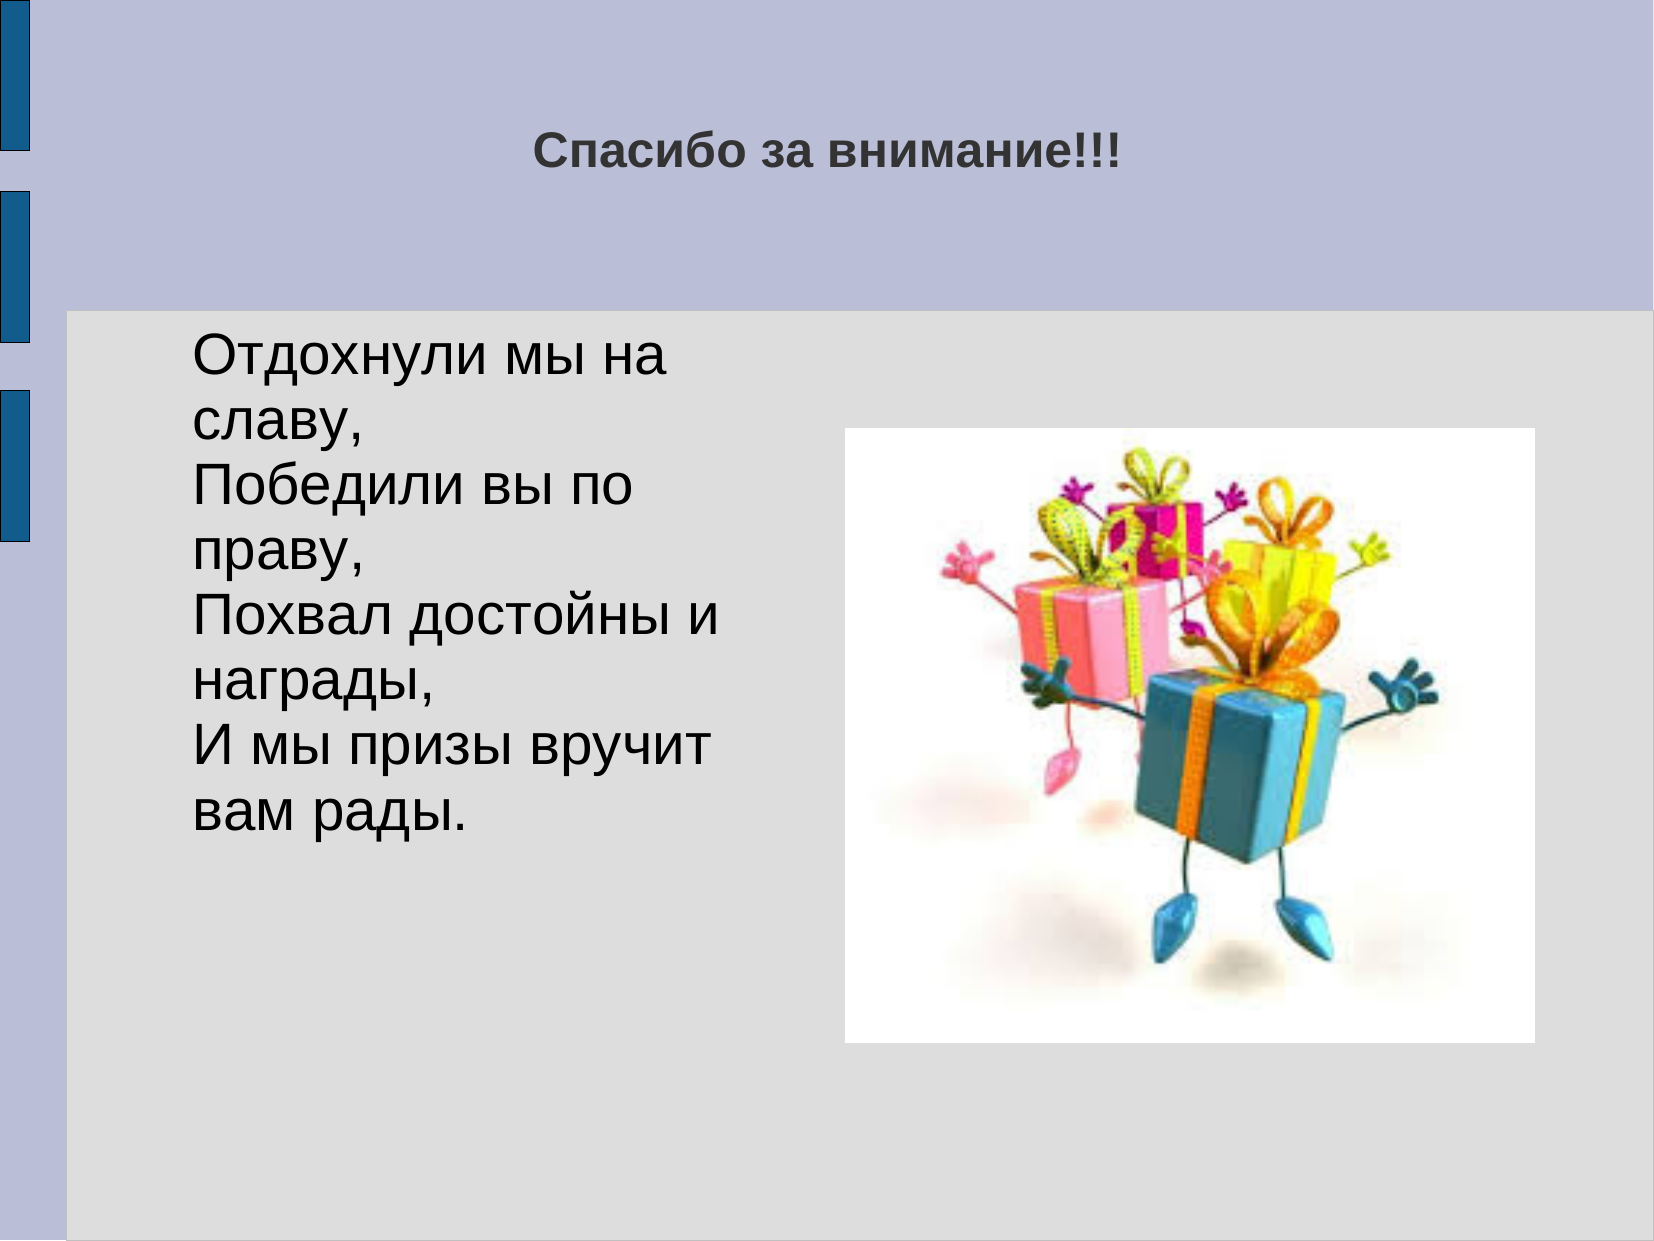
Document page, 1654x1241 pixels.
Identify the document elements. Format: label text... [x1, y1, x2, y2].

title Спасибо за внимание!!! [121, 46, 1534, 254]
picture [845, 428, 1535, 1043]
list Отдохнули мы на славу, Победили вы по праву, Похвал достойны и награды, И мы призы вручит вам рады. [121, 322, 824, 1132]
